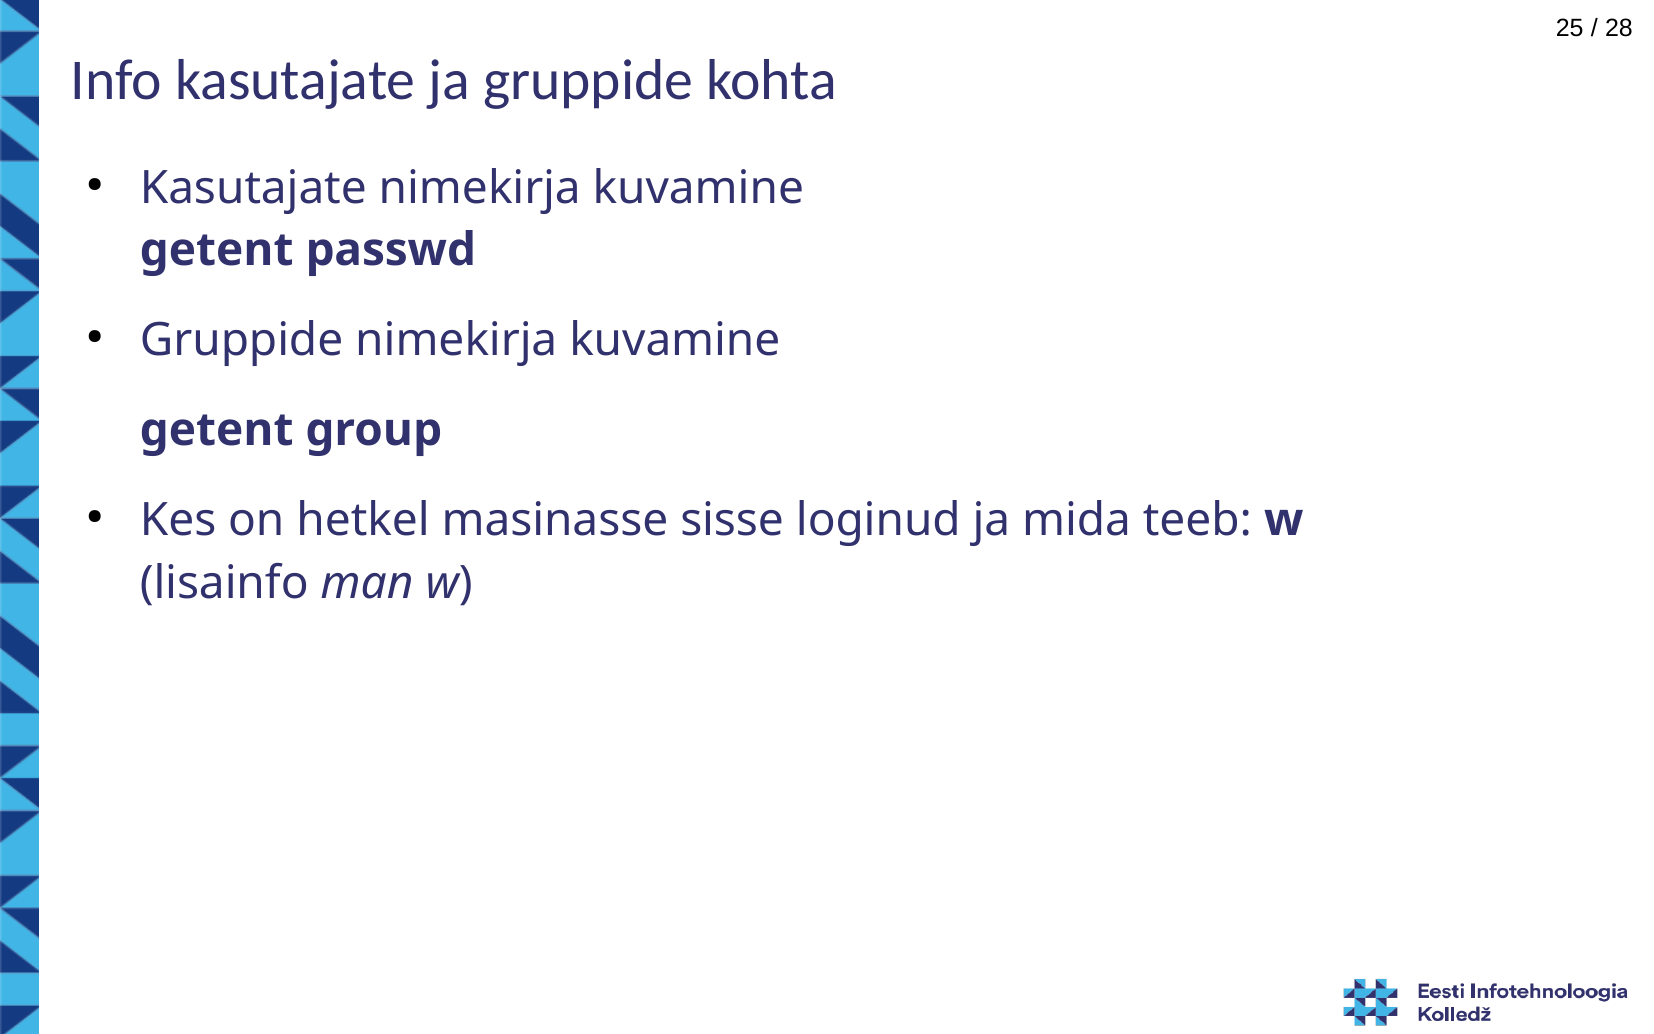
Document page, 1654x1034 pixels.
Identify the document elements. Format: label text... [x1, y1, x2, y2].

list Kasutajate nimekirja kuvamine getent passwd Gruppide nimekirja kuvamine getent group Kes on hetkel masinasse sisse loginud ja mida teeb: w (lisainfo man w) [68, 153, 1630, 957]
title Info kasutajate ja gruppide kohta [70, 41, 1630, 130]
